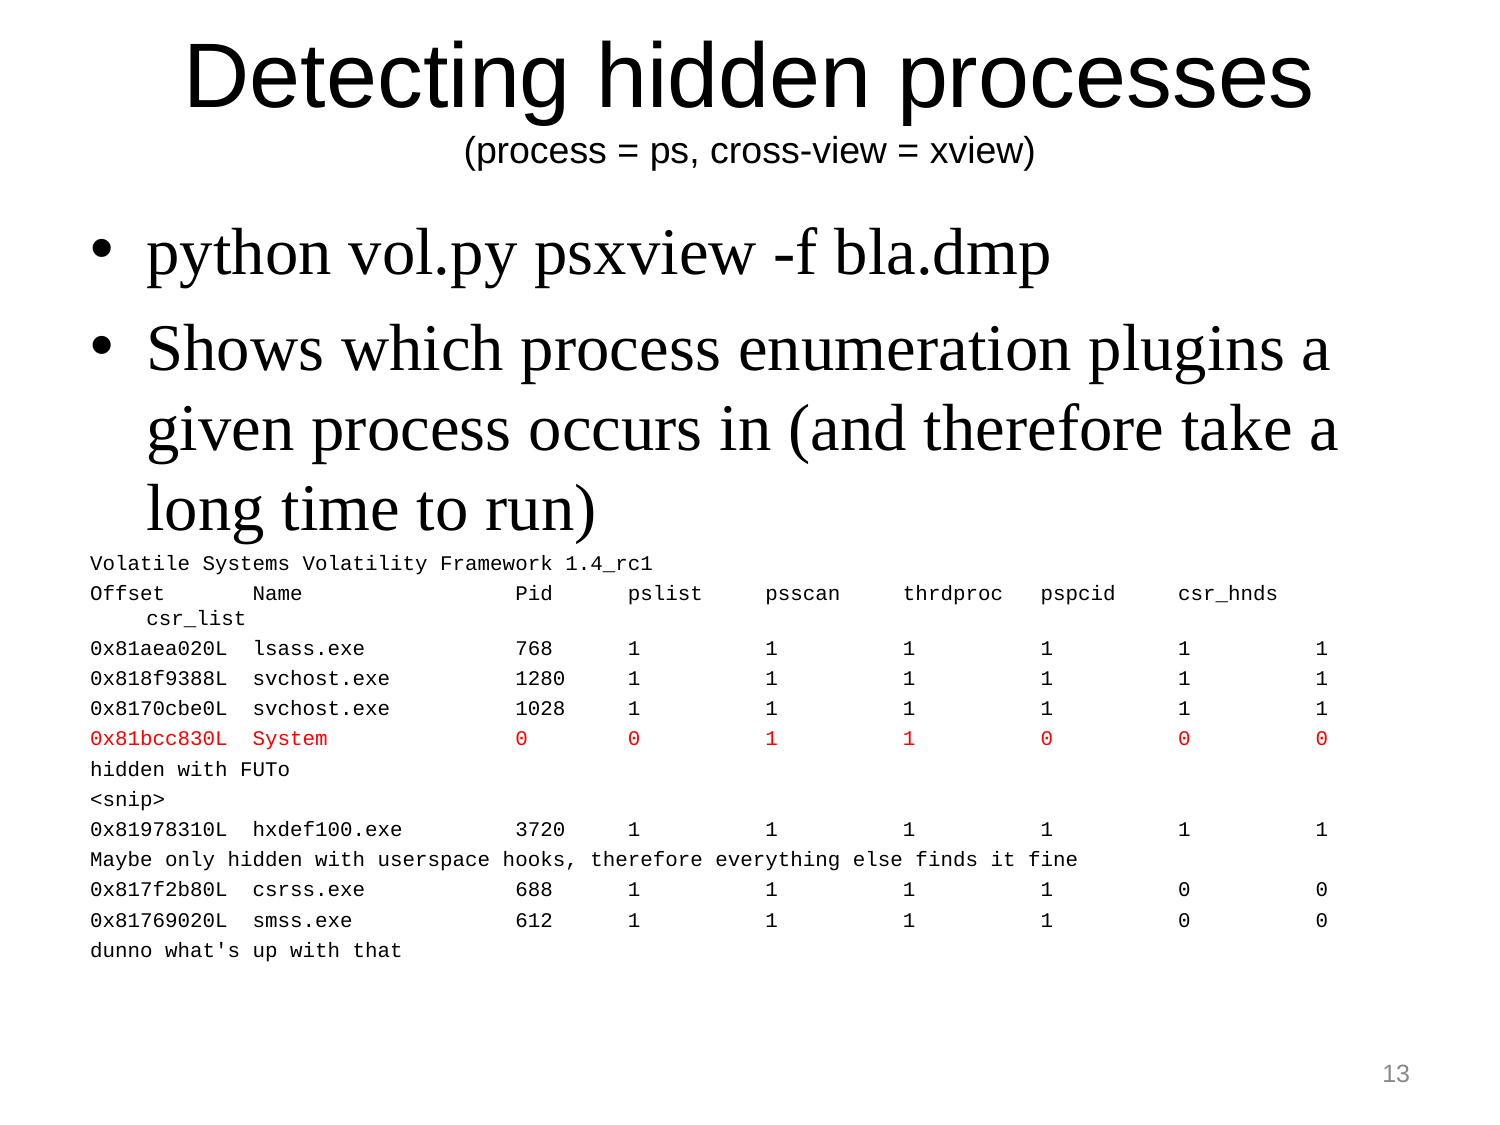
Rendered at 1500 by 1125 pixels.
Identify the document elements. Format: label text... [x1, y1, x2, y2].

list python vol.py psxview -f bla.dmp Shows which process enumeration plugins a given process occurs in (and therefore take a long time to run) Volatile Systems Volatility Framework 1.4_rc1 Offset Name Pid pslist psscan thrdproc pspcid csr_hnds csr_list 0x81aea020L lsass.exe 768 1 1 1 1 1 1 0x818f9388L svchost.exe 1280 1 1 1 1 1 1 0x8170cbe0L svchost.exe 1028 1 1 1 1 1 1 0x81bcc830L System 0 0 1 1 0 0 0 hidden with FUTo <snip> 0x81978310L hxdef100.exe 3720 1 1 1 1 1 1 Maybe only hidden with userspace hooks, therefore everything else finds it fine 0x817f2b80L csrss.exe 688 1 1 1 1 0 0 0x81769020L smss.exe 612 1 1 1 1 0 0 dunno what's up with that [75, 200, 1426, 1030]
text_box <number> [1074, 1042, 1426, 1103]
title Detecting hidden processes (process = ps, cross-view = xview) [0, 0, 1500, 188]
